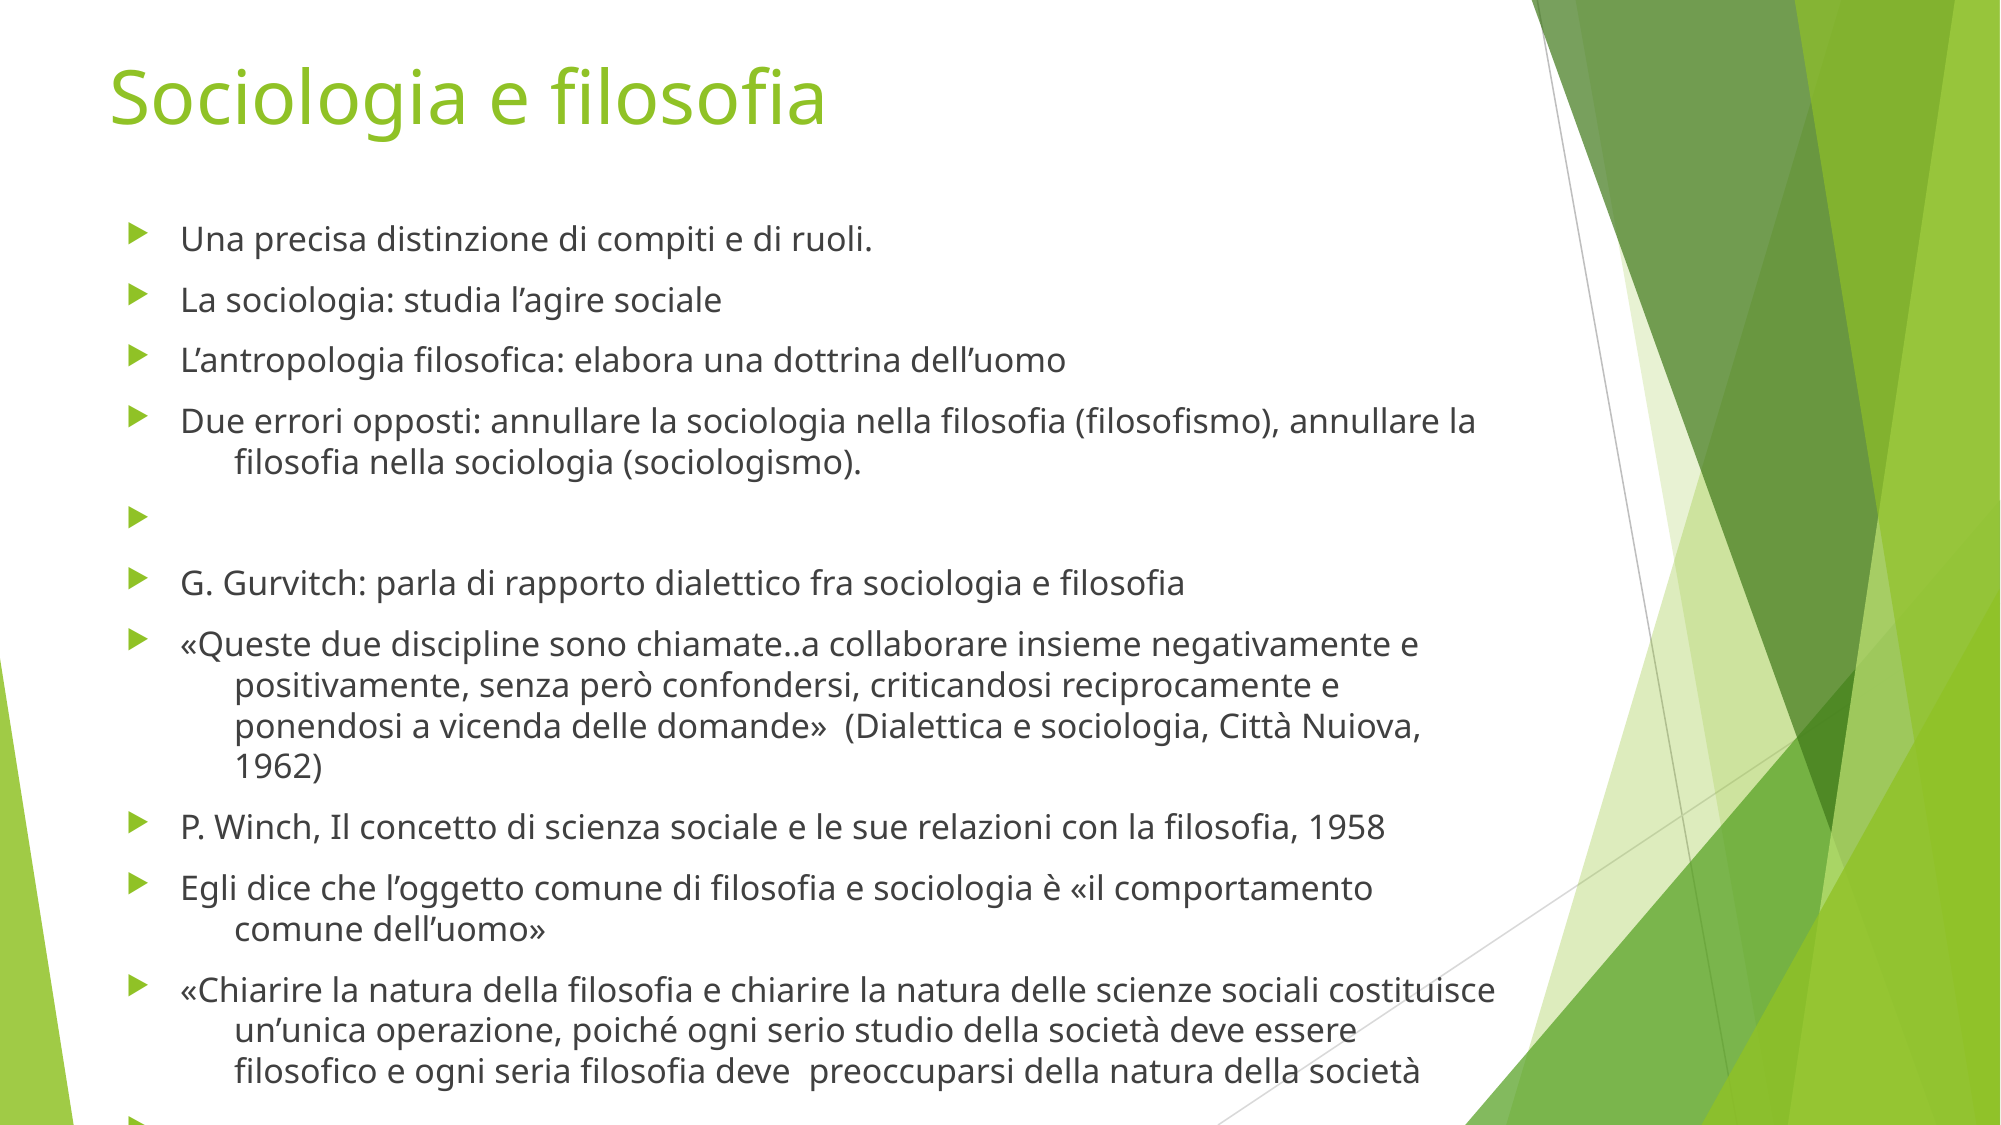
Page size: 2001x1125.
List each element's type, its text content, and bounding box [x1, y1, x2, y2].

title Sociologia e filosofia [94, 42, 1522, 190]
list Una precisa distinzione di compiti e di ruoli. La sociologia: studia l’agire sociale L’antropologia filosofica: elabora una dottrina dell’uomo Due errori opposti: annullare la sociologia nella filosofia (filosofismo), annullare la filosofia nella sociologia (sociologismo). G. Gurvitch: parla di rapporto dialettico fra sociologia e filosofia «Queste due discipline sono chiamate..a collaborare insieme negativamente e positivamente, senza però confondersi, criticandosi reciprocamente e ponendosi a vicenda delle domande» (Dialettica e sociologia, Città Nuiova, 1962) P. Winch, Il concetto di scienza sociale e le sue relazioni con la filosofia, 1958 Egli dice che l’oggetto comune di filosofia e sociologia è «il comportamento comune dell’uomo» «Chiarire la natura della filosofia e chiarire la natura delle scienze sociali costituisce un’unica operazione, poiché ogni serio studio della società deve essere filosofico e ogni seria filosofia deve preoccuparsi della natura della società [111, 209, 1522, 1109]
